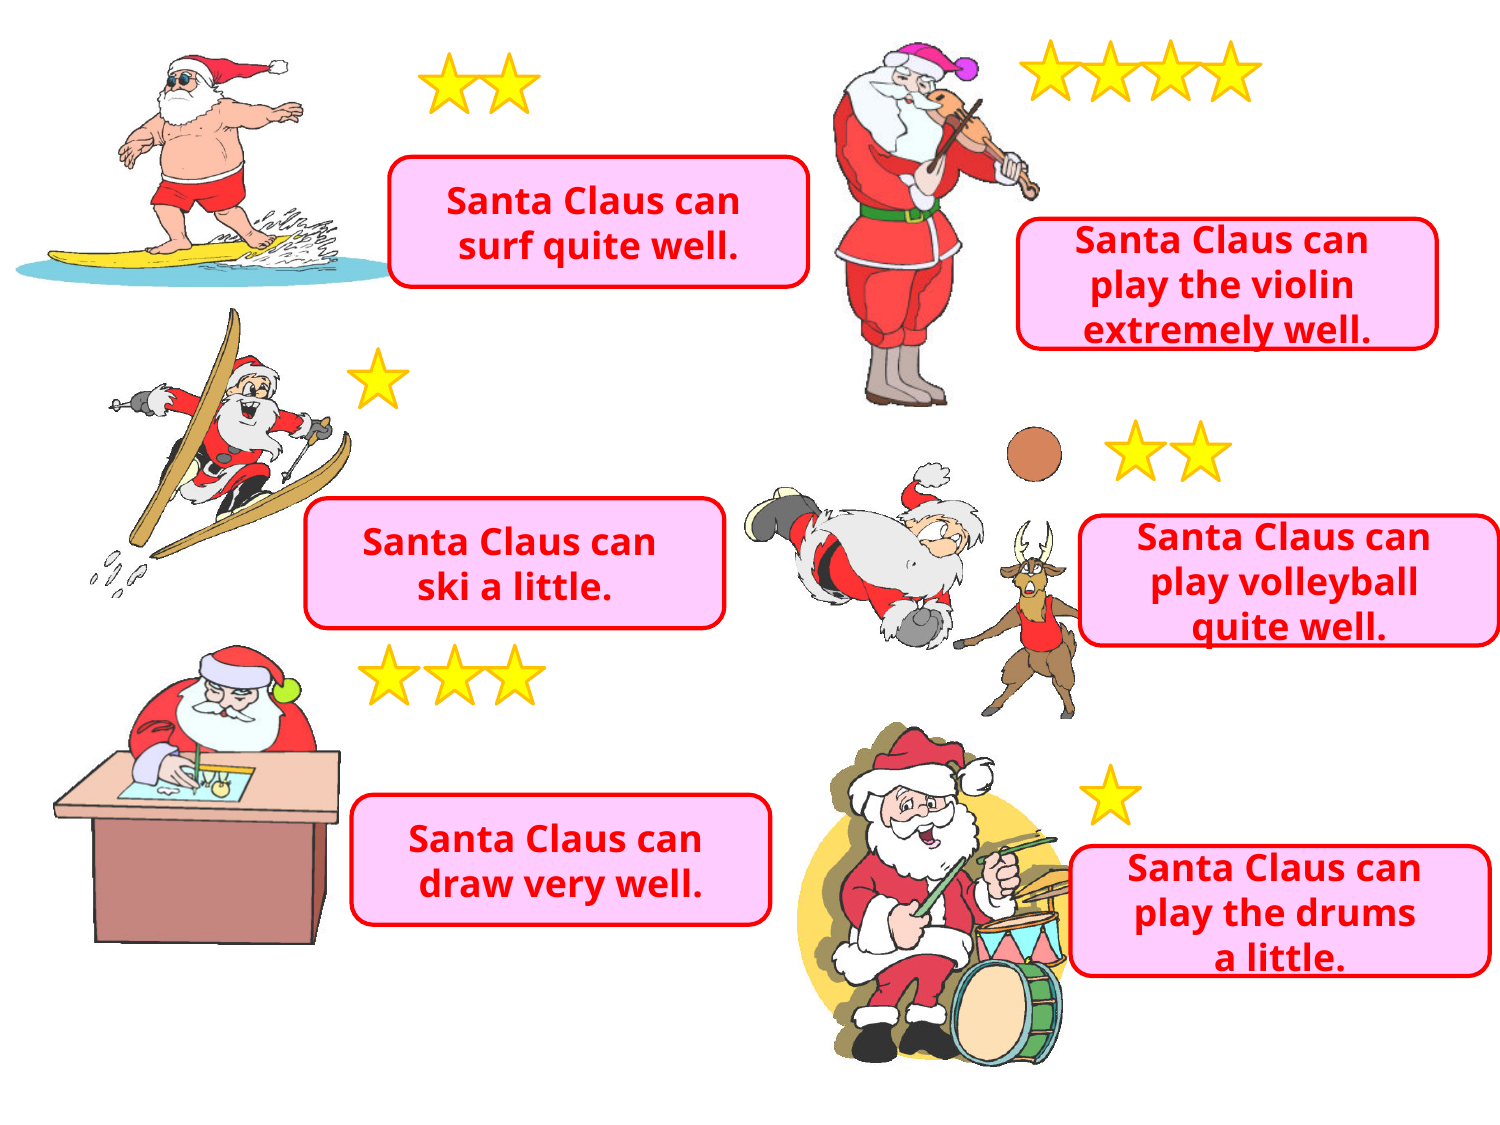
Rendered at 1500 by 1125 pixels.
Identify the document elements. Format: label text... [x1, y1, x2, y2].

text_box [359, 645, 420, 705]
text_box [1170, 421, 1231, 481]
text_box [419, 53, 540, 113]
picture [15, 54, 400, 288]
picture [743, 41, 1129, 719]
text_box [1020, 40, 1261, 101]
picture [53, 645, 341, 945]
text_box [424, 645, 545, 705]
text_box Santa Claus can play the violin extremely well. [1017, 218, 1437, 349]
text_box Santa Claus can surf quite well. [389, 156, 809, 287]
text_box Santa Claus can draw very well. [351, 794, 771, 925]
picture [797, 722, 1102, 1067]
text_box Santa Claus can play the drums a little. [1070, 846, 1490, 977]
picture [88, 302, 356, 598]
text_box Santa Claus can play volleyball quite well. [1079, 515, 1499, 646]
text_box [1105, 420, 1166, 480]
text_box [348, 348, 409, 408]
text_box [1080, 765, 1141, 825]
text_box Santa Claus can ski a little. [305, 498, 725, 629]
